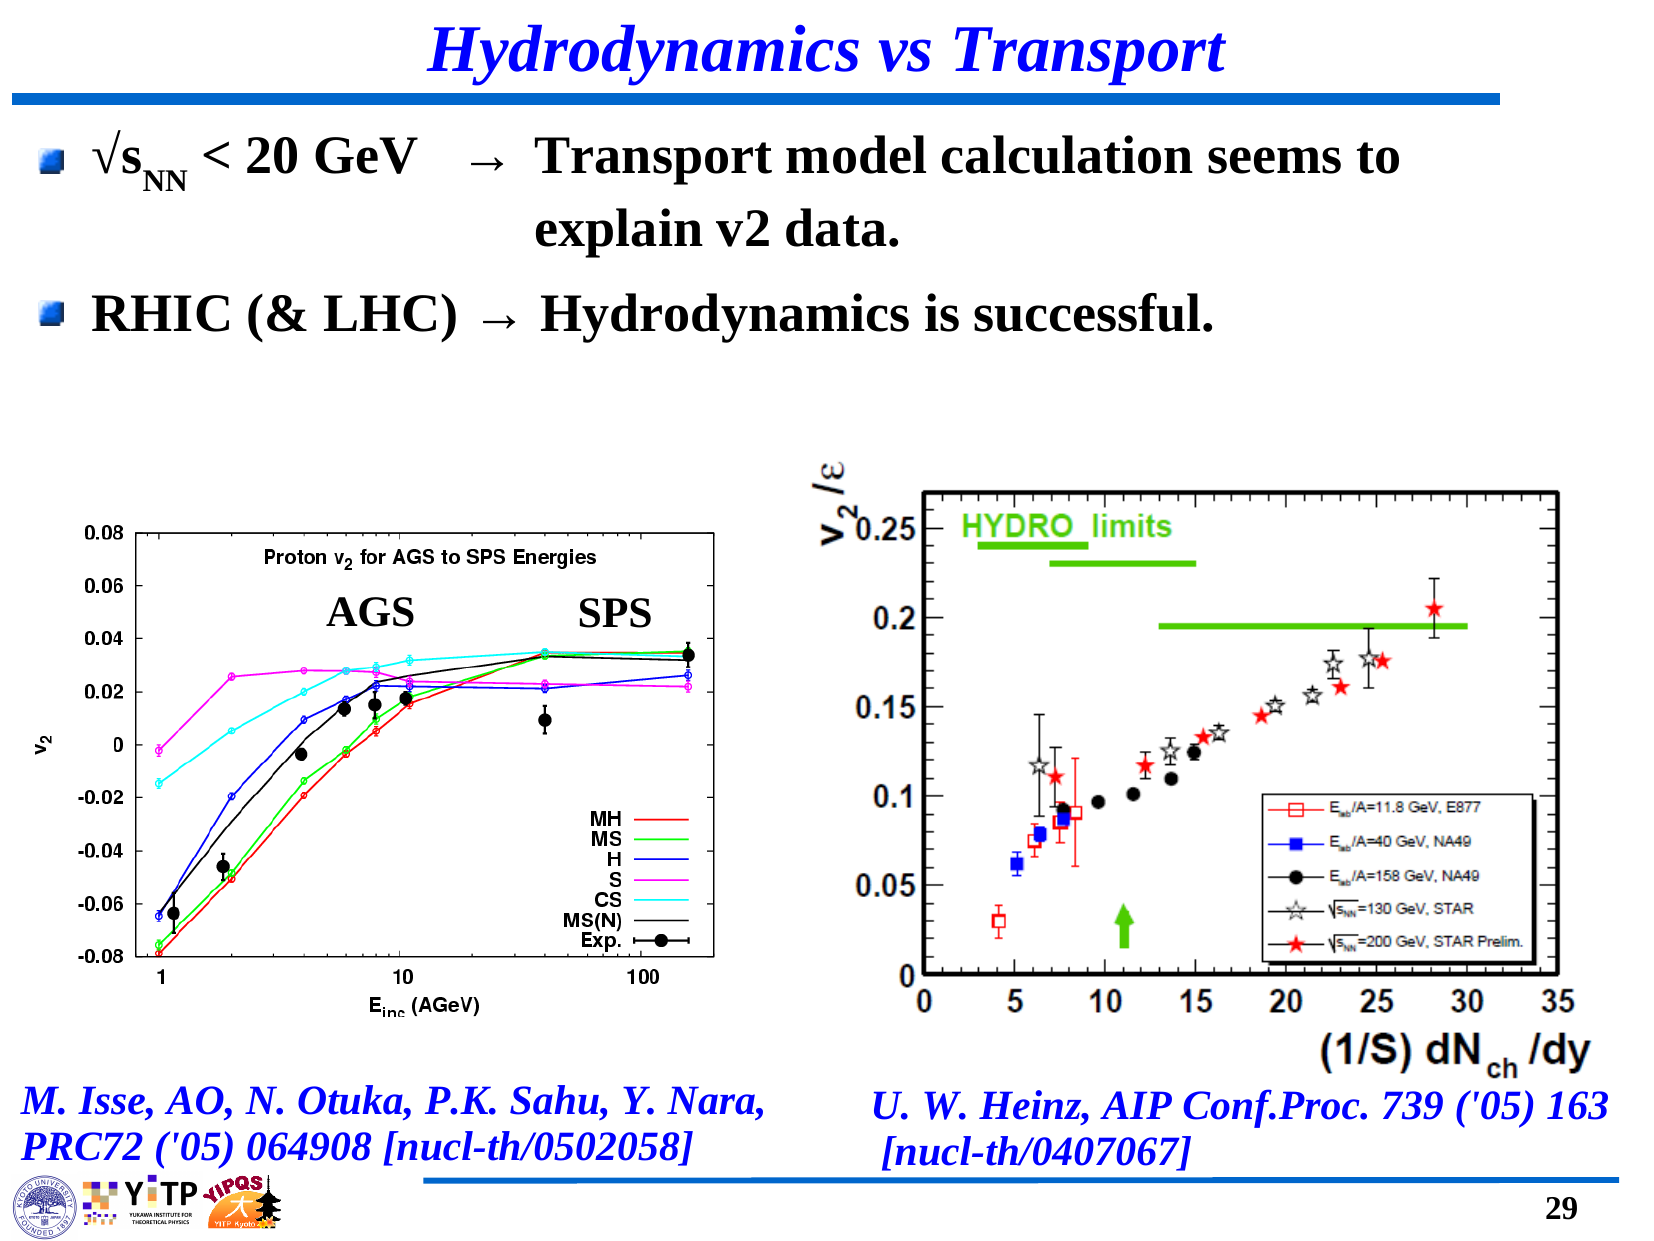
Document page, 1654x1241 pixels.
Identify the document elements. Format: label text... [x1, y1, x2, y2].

picture [800, 442, 1621, 1094]
picture [11, 1171, 281, 1241]
list √sNN < 20 GeV → Transport model calculation seems to explain v2 data. RHIC (& LHC) → Hydrodynamics is successful. [20, 124, 1621, 1137]
text_box U. W. Heinz, AIP Conf.Proc. 739 ('05) 163 [nucl-th/0407067] [870, 1081, 1621, 1176]
text_box M. Isse, AO, N. Otuka, P.K. Sahu, Y. Nara, PRC72 ('05) 064908 [nucl-th/0502058] [20, 1077, 768, 1171]
title Hydrodynamics vs Transport [0, 0, 1654, 99]
picture [20, 508, 749, 1019]
